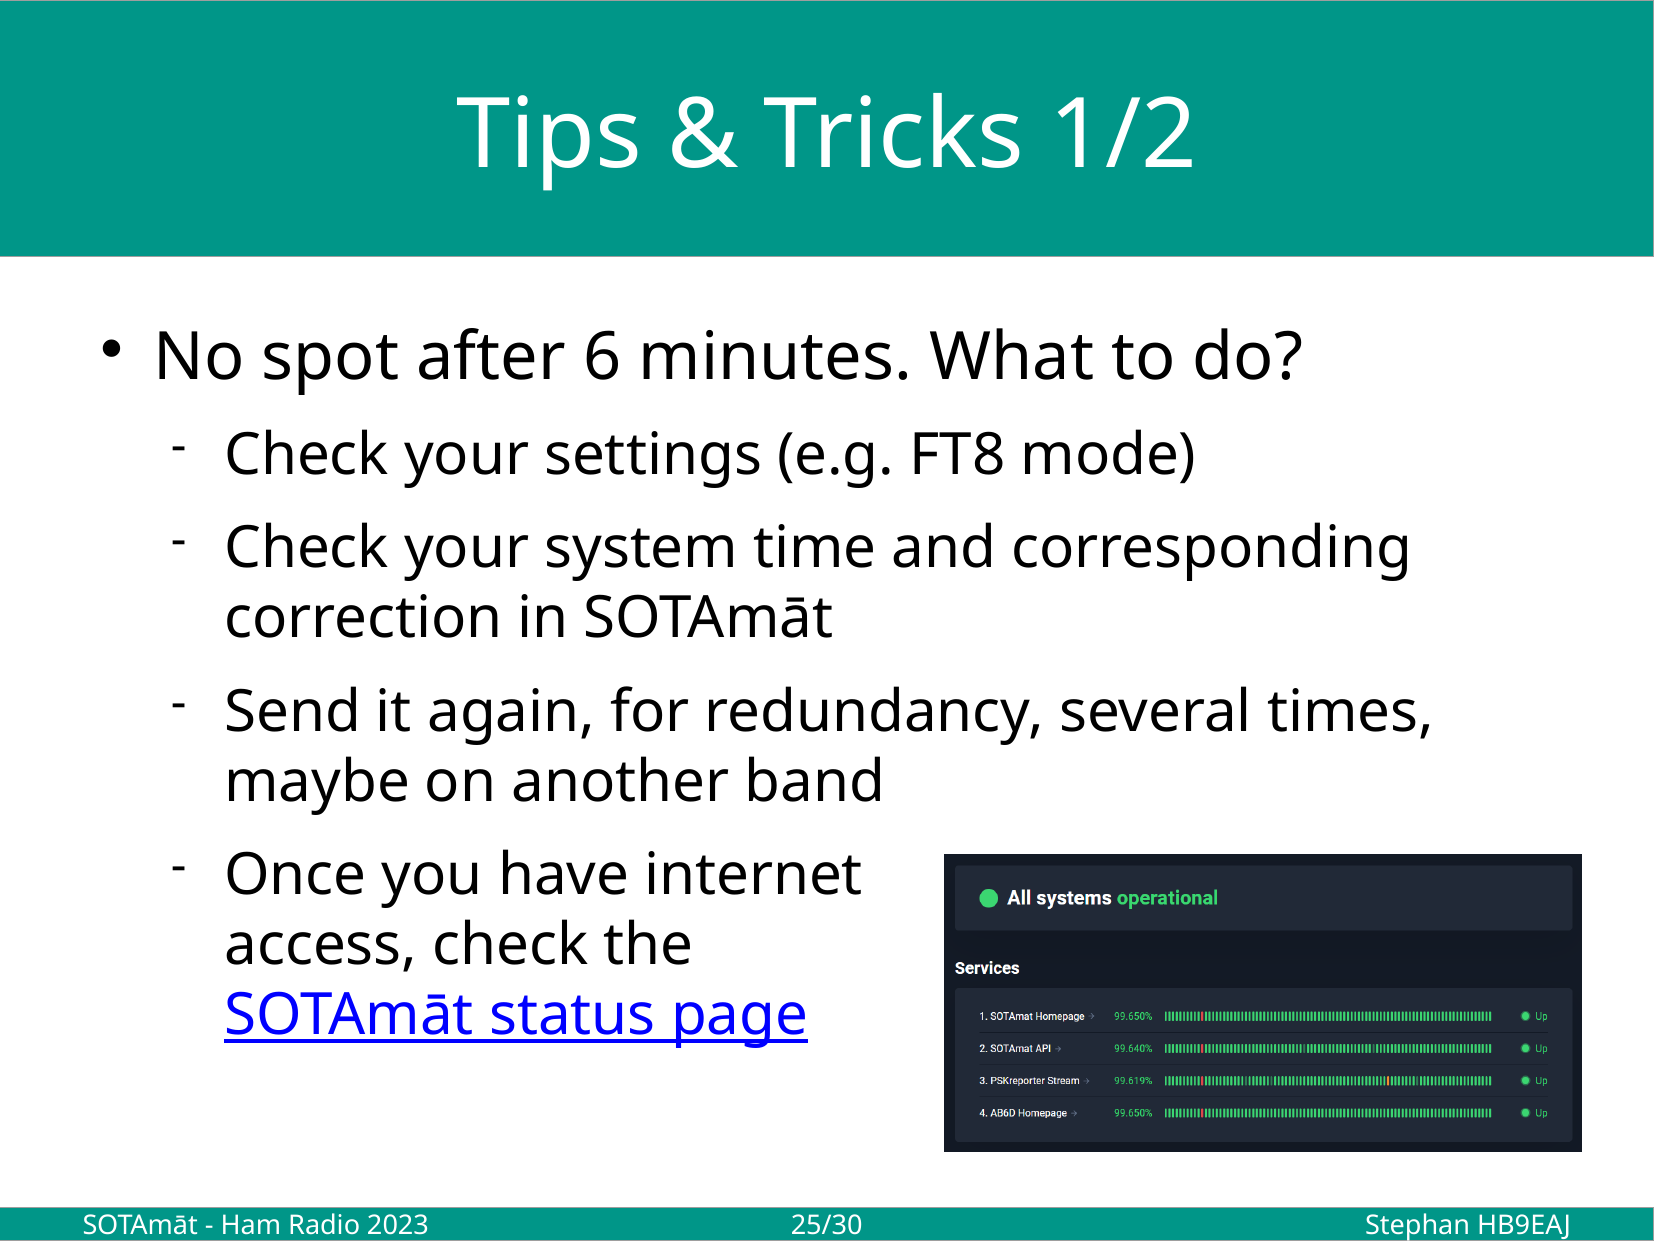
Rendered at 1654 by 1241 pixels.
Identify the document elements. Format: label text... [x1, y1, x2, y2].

title Tips & Tricks 1/2 [82, 0, 1571, 257]
list No spot after 6 minutes. What to do? Check your settings (e.g. FT8 mode) Check your system time and corresponding correction in SOTAmāt Send it again, for redundancy, several times, maybe on another band Once you have internet access, check the SOTAmāt status page [82, 312, 1571, 1181]
picture [944, 854, 1582, 1152]
